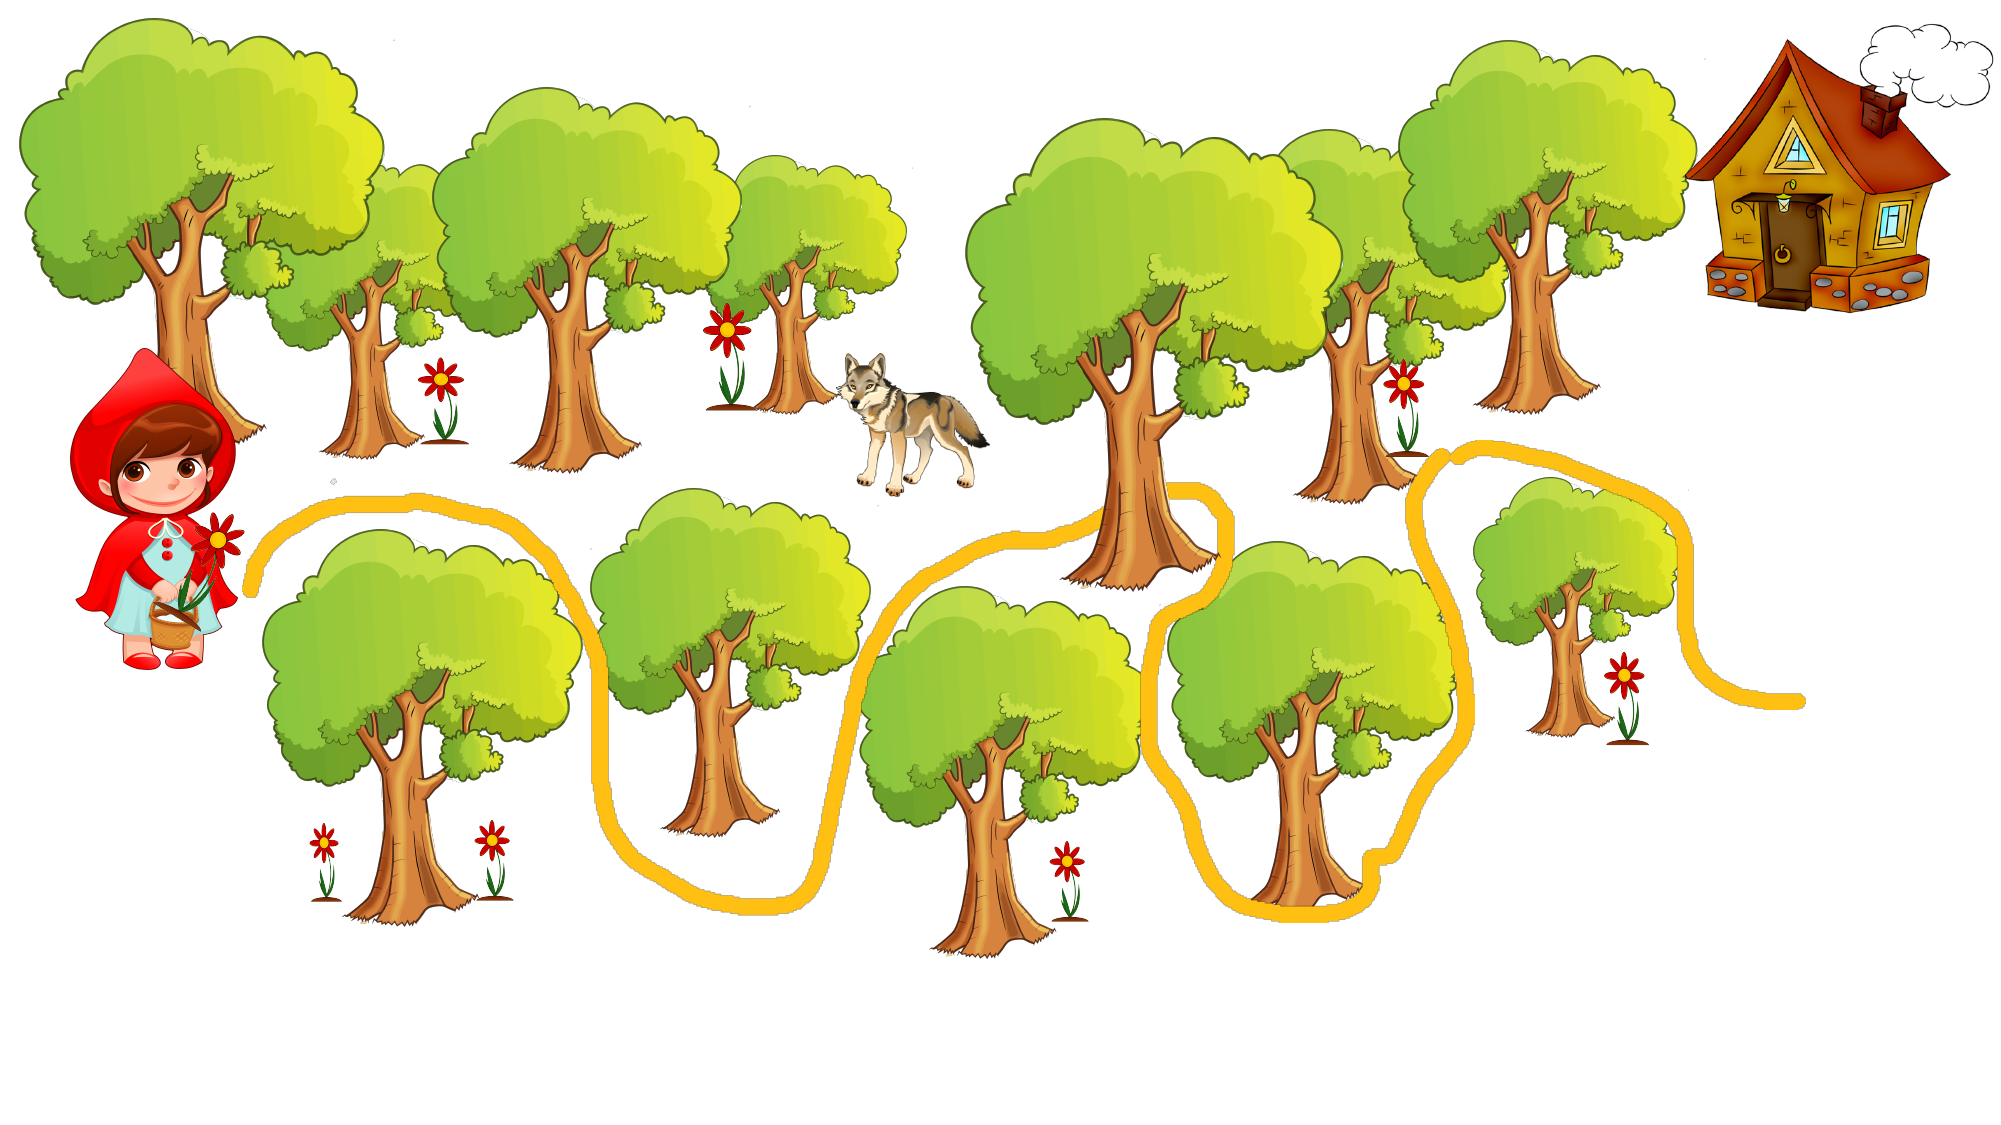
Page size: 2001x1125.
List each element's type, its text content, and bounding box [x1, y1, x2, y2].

picture [19, 12, 1999, 959]
text_box КРИВА ЛИНИЈА [678, 16, 1516, 144]
